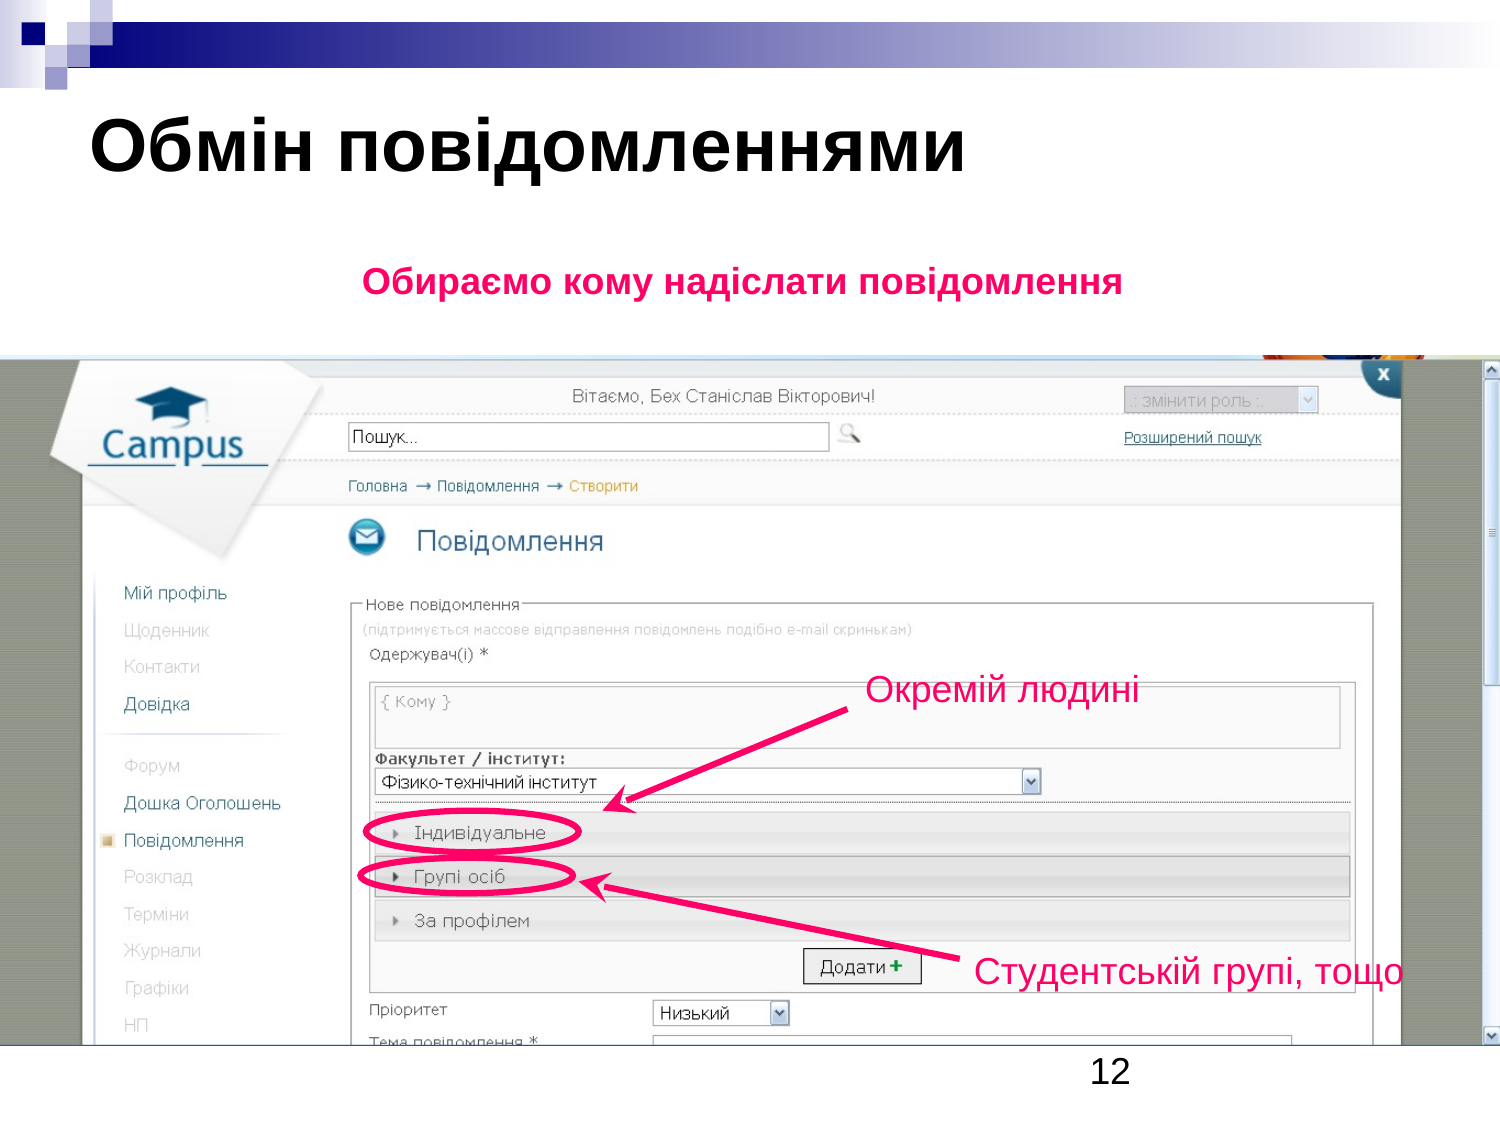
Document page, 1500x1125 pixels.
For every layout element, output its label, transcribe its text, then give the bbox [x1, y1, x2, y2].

text_box [365, 810, 579, 853]
text_box Окремій людині [850, 656, 1156, 718]
text_box Студентській групі, тощо [959, 939, 1420, 1000]
picture [0, 355, 1500, 1046]
text_box [360, 857, 573, 894]
text_box Обираємо кому надіслати повідомлення [347, 249, 1140, 310]
title Обмін повідомленнями [75, 74, 1426, 208]
